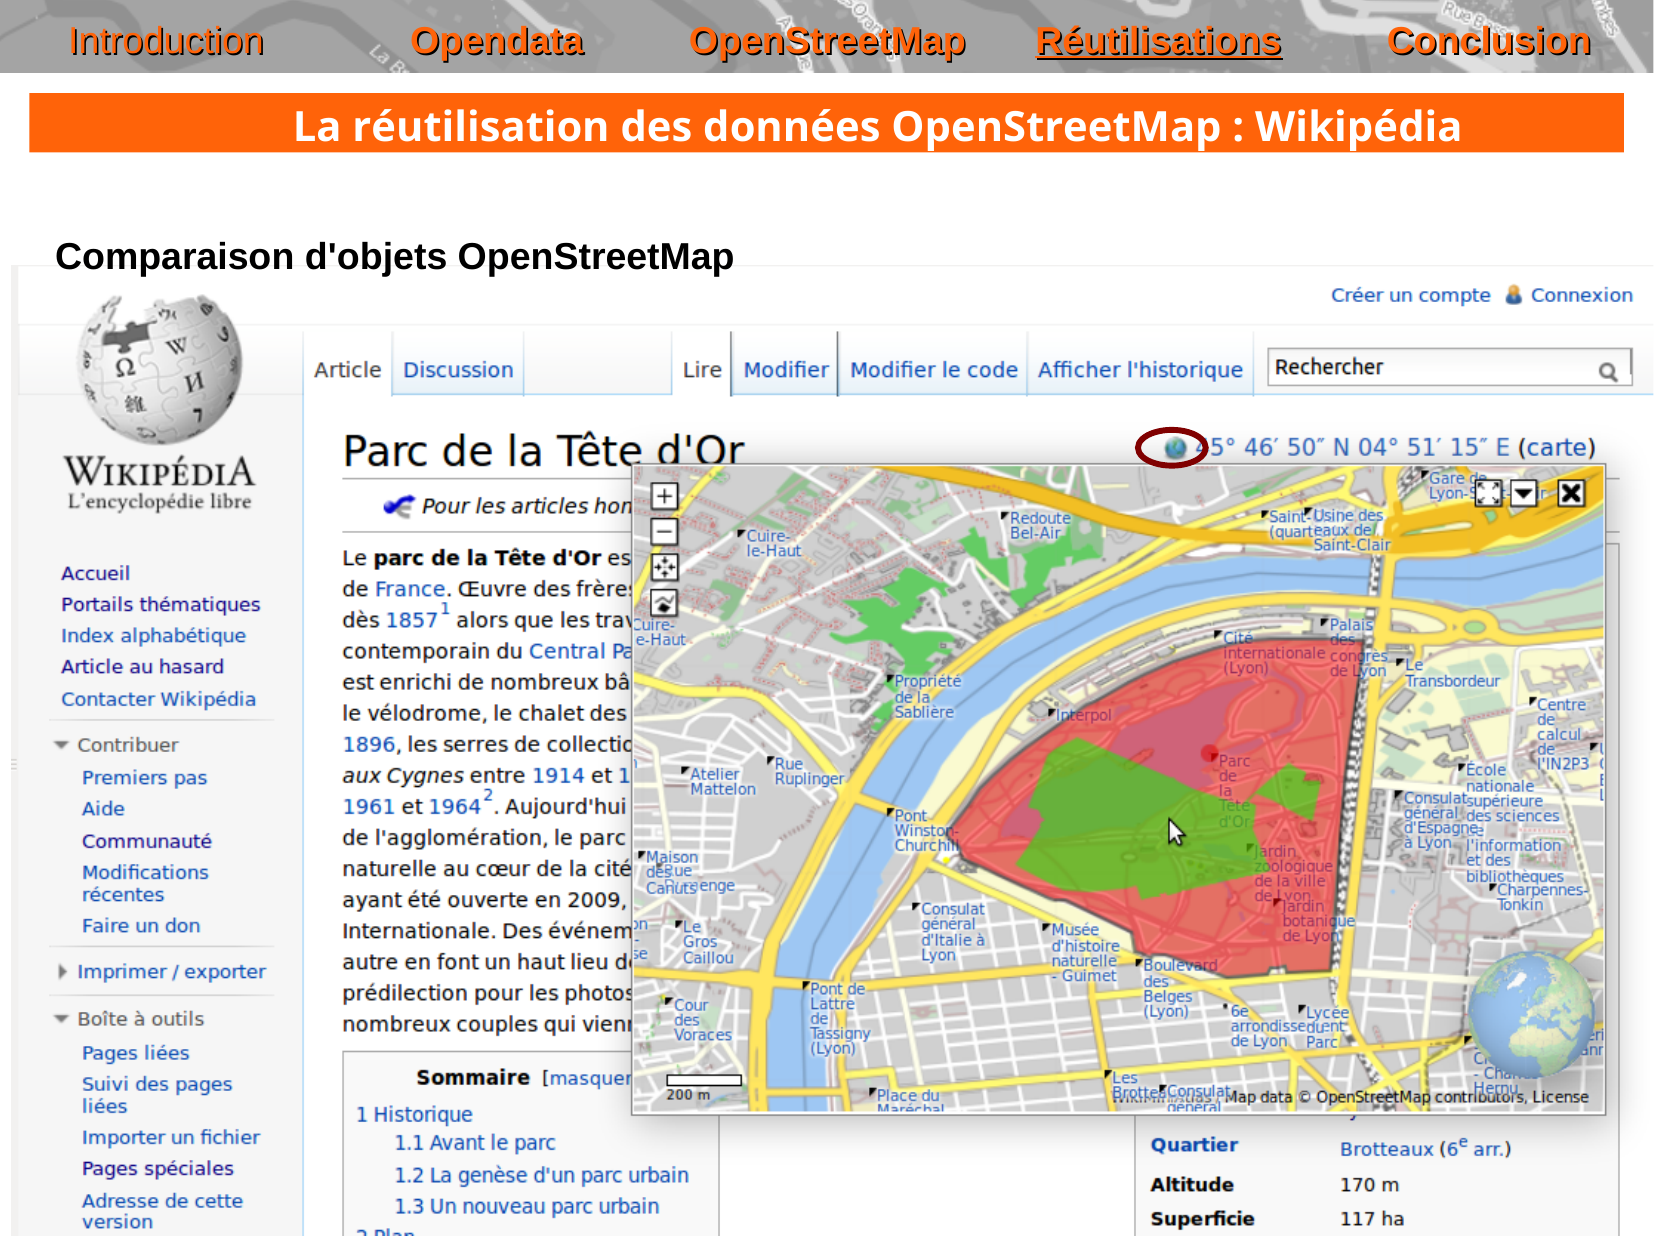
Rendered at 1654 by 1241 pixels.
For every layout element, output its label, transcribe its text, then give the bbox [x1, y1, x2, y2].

table_header Opendata [331, 12, 662, 69]
table_header Conclusion [1324, 12, 1654, 69]
text_box La réutilisation des données OpenStreetMap : Wikipédia [278, 88, 1402, 158]
table_header OpenStreetMap [662, 12, 993, 69]
text_box [1402, 93, 1624, 153]
text_box [1406, 123, 1415, 136]
picture [11, 265, 1654, 1236]
text_box [29, 93, 278, 153]
table_header Réutilisations [993, 12, 1324, 69]
table_header Introduction [1, 12, 331, 69]
picture [0, 0, 1654, 73]
text_box Comparaison d'objets OpenStreetMap [40, 226, 751, 283]
